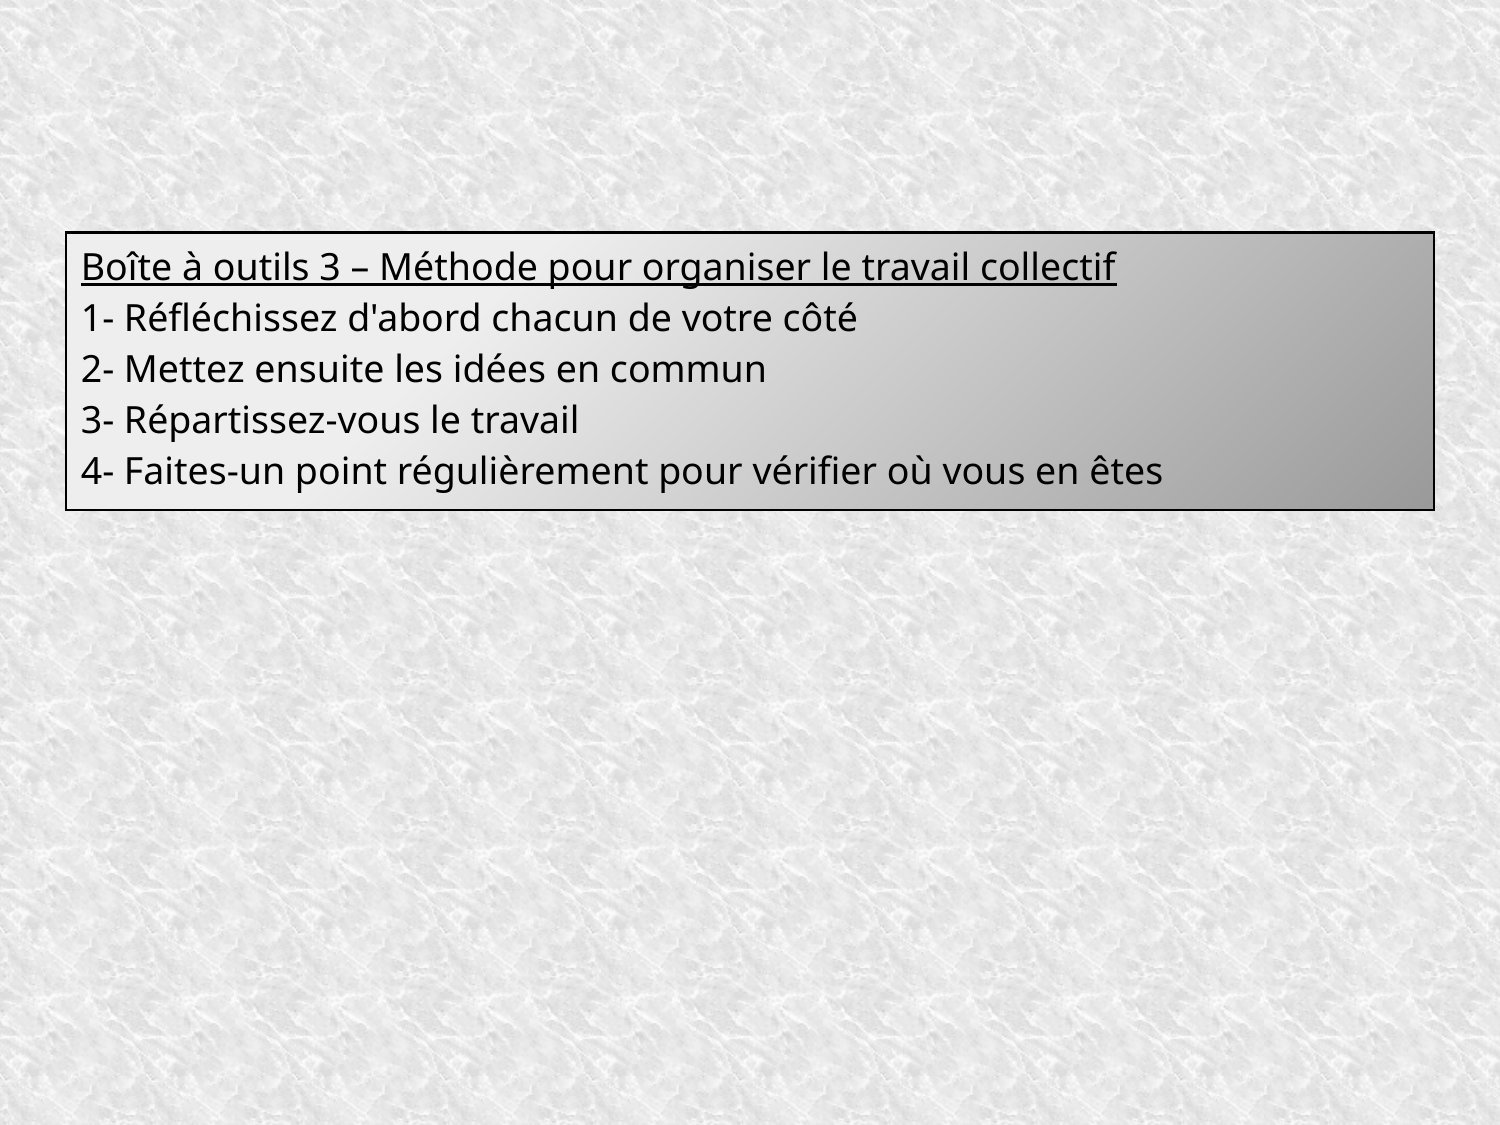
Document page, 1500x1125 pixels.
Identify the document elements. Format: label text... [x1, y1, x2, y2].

picture [0, 0, 1500, 1125]
table_header Boîte à outils 3 – Méthode pour organiser le travail collectif 1- Réfléchissez d'abord chacun de votre côté 2- Mettez ensuite les idées en commun 3- Répartissez-vous le travail 4- Faites-un point régulièrement pour vérifier où vous en êtes [67, 234, 1433, 509]
